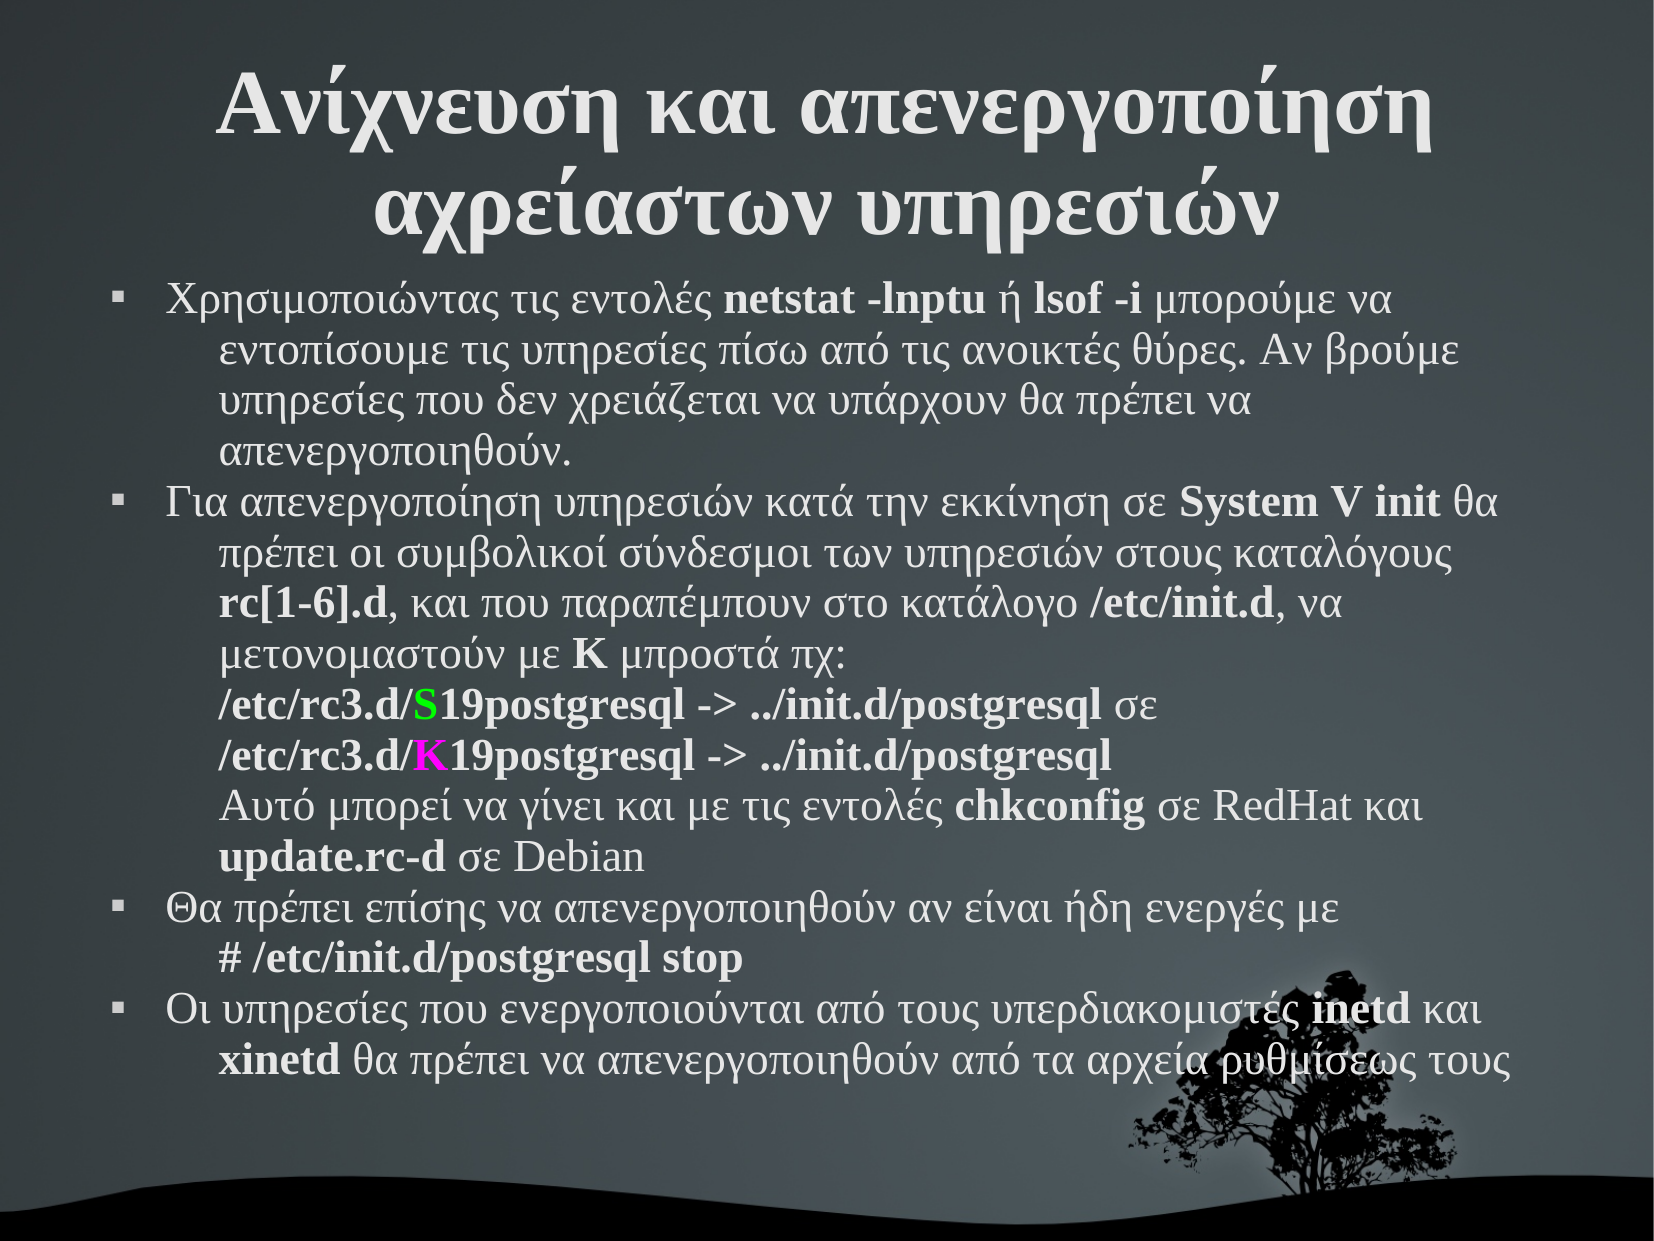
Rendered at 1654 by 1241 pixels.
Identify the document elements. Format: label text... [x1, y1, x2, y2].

list Χρησιμοποιώντας τις εντολές netstat -lnptu ή lsof -i μπορούμε να εντοπίσουμε τις υπηρεσίες πίσω από τις ανοικτές θύρες. Αν βρούμε υπηρεσίες που δεν χρειάζεται να υπάρχουν θα πρέπει να απενεργοποιηθούν. Για απενεργοποίηση υπηρεσιών κατά την εκκίνηση σε System V init θα πρέπει οι συμβολικοί σύνδεσμοι των υπηρεσιών στους καταλόγους rc[1-6].d, και που παραπέμπουν στο κατάλογο /etc/init.d, να μετονομαστούν με K μπροστά πχ: /etc/rc3.d/S19postgresql -> ../init.d/postgresql σε /etc/rc3.d/Κ19postgresql -> ../init.d/postgresql Αυτό μπορεί να γίνει και με τις εντολές chkconfig σε RedHat και update.rc-d σε Debian Θα πρέπει επίσης να απενεργοποιηθούν αν είναι ήδη ενεργές με # /etc/init.d/postgresql stop Οι υπηρεσίες που ενεργοποιούνται από τους υπερδιακομιστές inetd και xinetd θα πρέπει να απενεργοποιηθούν από τα αρχεία ρυθμίσεως τους [76, 272, 1565, 1208]
picture [0, 0, 1654, 1241]
title Ανίχνευση και απενεργοποίηση αχρείαστων υπηρεσιών [82, 33, 1571, 273]
